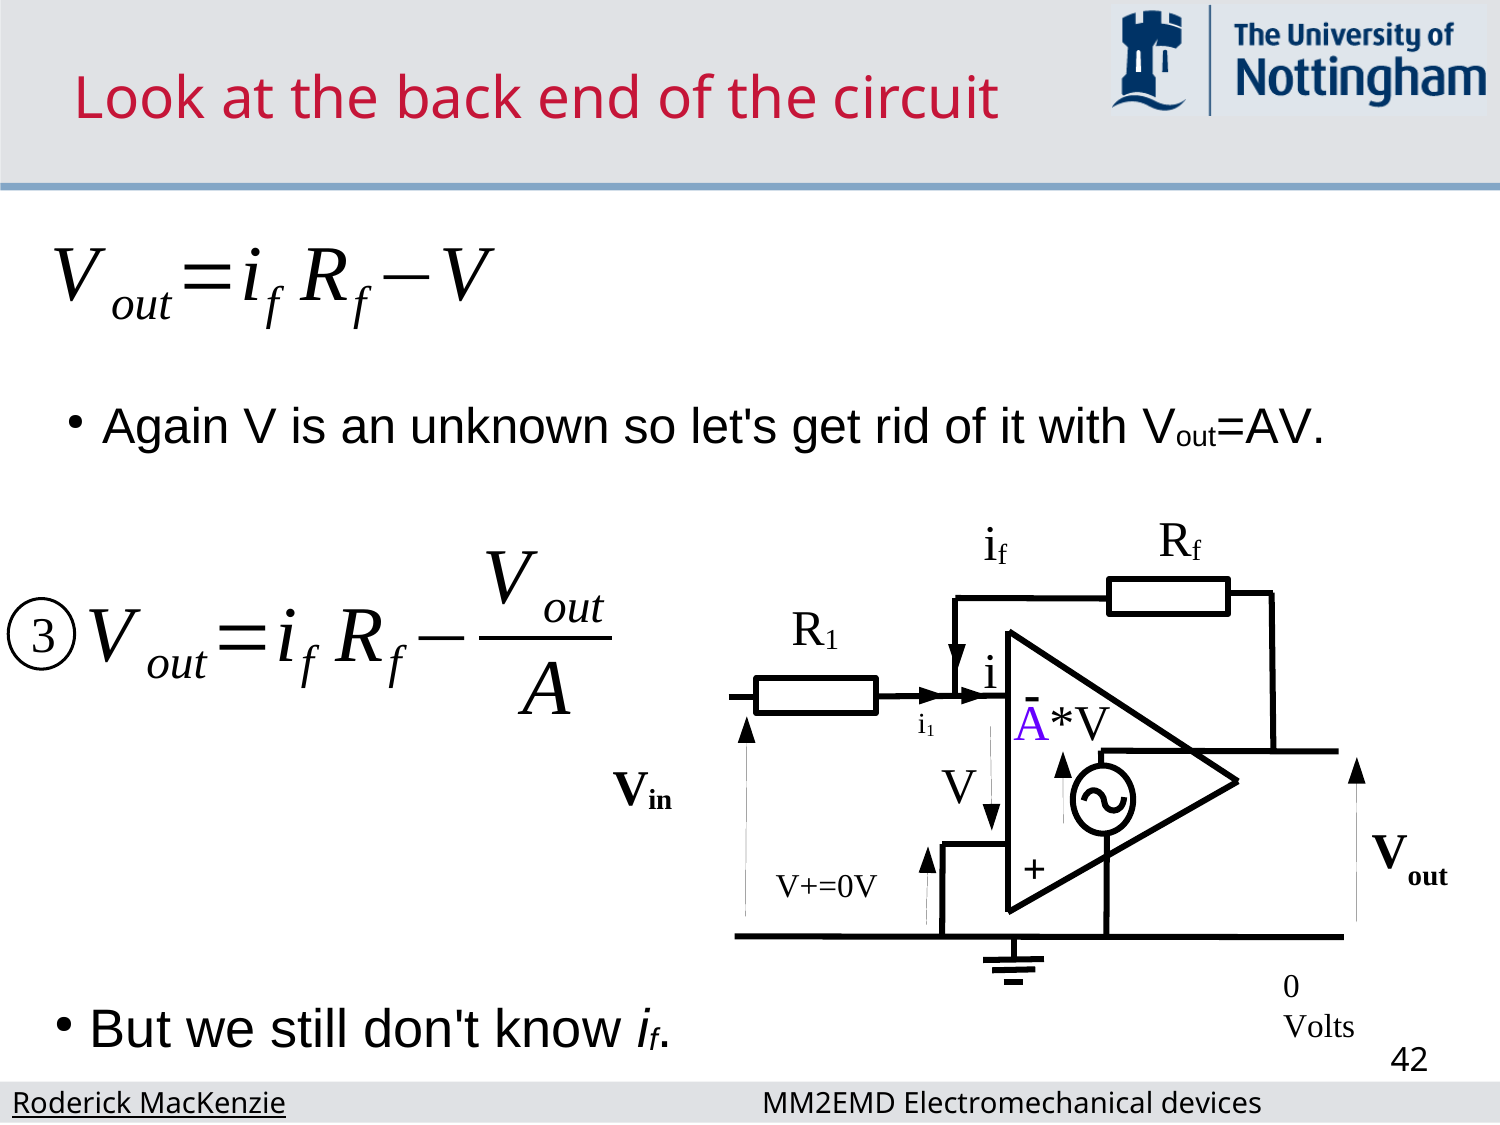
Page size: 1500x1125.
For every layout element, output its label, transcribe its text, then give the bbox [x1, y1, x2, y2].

text_box 0 Volts [1268, 957, 1394, 1052]
picture [1111, 4, 1487, 116]
text_box Vout [1372, 811, 1480, 923]
chart [79, 533, 622, 732]
title Look at the back end of the circuit [59, 43, 1297, 148]
text_box Again V is an unknown so let's get rid of it with Vout=AV. [16, 385, 1372, 958]
text_box <number> [1375, 1030, 1500, 1101]
chart [43, 230, 506, 330]
text_box 3 [16, 594, 89, 670]
text_box But we still don't know if. [39, 985, 852, 1084]
